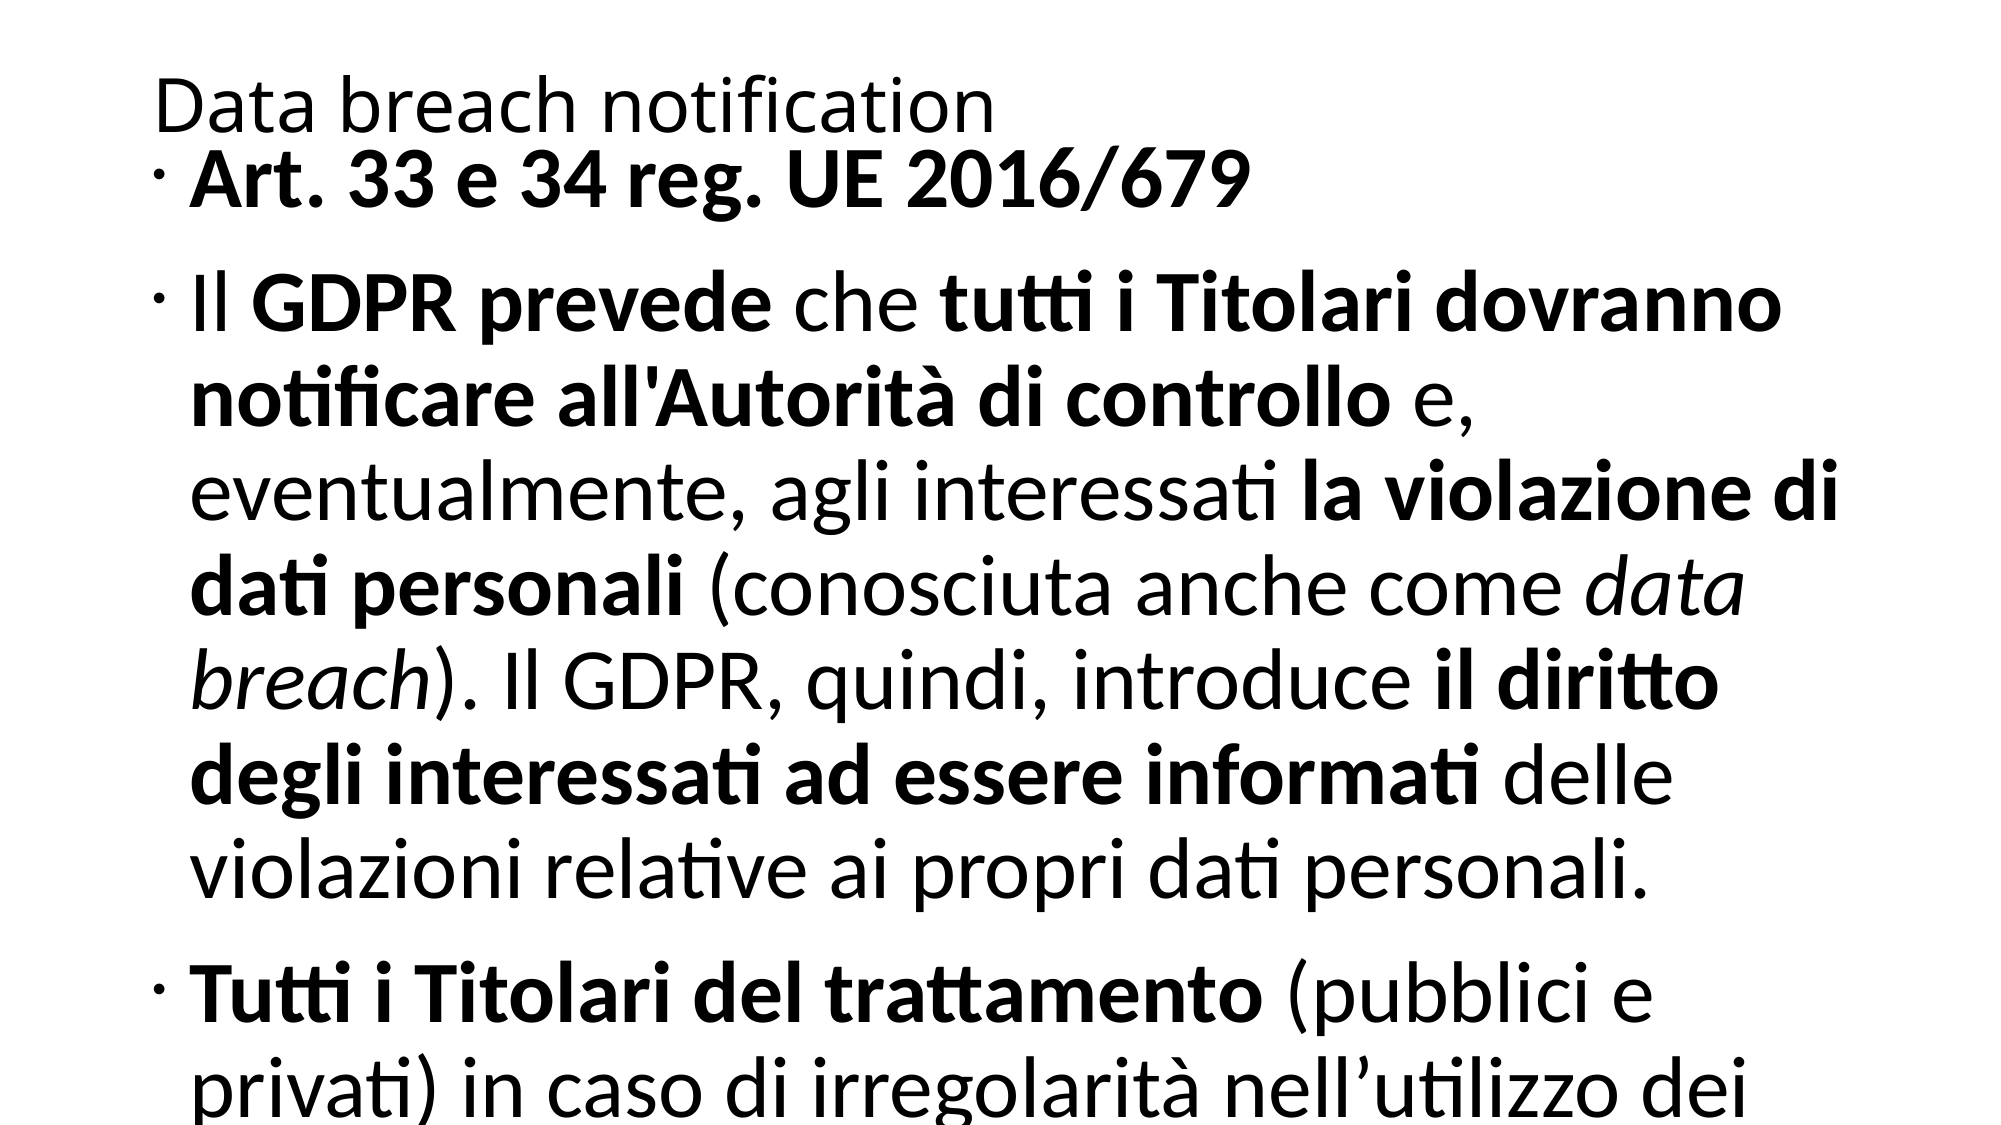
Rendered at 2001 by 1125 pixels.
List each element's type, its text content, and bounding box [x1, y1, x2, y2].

title Data breach notification [137, 59, 1863, 124]
list Art. 33 e 34 reg. UE 2016/679 Il GDPR prevede che tutti i Titolari dovranno notificare all'Autorità di controllo e, eventualmente, agli interessati la violazione di dati personali (conosciuta anche come data breach). Il GDPR, quindi, introduce il diritto degli interessati ad essere informati delle violazioni relative ai propri dati personali. Tutti i Titolari del trattamento (pubblici e privati) in caso di irregolarità nell’utilizzo dei dati personali che detengono, senza ingiustificato ritardo e, ove possibile, entro e non oltre 72 ore dopo esserne venuti a conoscenza, hanno l’obbligo di notificare al Garante e agli interessati la violazione. Se è improbabile che la violazione dei dati personali presenti un rischio per i diritti e le libertà delle persone fisiche, la notifica all'autorità di controllo non è richiesta. L'art. 34 GDPR precisa che l'obbligo di notifica agli interessati grava sul Titolare solo se la violazione dei dati personali è suscettibile di presentare un rischio elevato per i diritti e le libertà delle persone fisiche. Indipendentemente dagli obblighi di notifica suddetti, il Titolare del trattamento deve comunque conservare la documentazione delle violazioni (art. 33, paragrafo 5 GDPR). Il compito di tenere tali registri potrebbe essere affidato al RPD Gli articoli 33 e 34 del GDPR disciplinano rispettivamente l’obbligo in capo al titolare del trattamento di portare a conoscenza il Garante del verificarsi di una violazione di sicurezza, la tipologia della stessa, le misure adottate e le prevedibili conseguenze e (l’art 34) l’obbligo di comunicazione all’interessato del verificarsi di una violazione di sicurezza. Da una lettura coordinata degli articoli 33 e 34 del GDPR è possibile comprendere come la procedura da seguire in caso di violazione si comporrà di due momenti: in primo luogo, subito dopo la venuta a conoscenza della violazione, il titolare adotterà le contromisure e ne darà comunicazione al Garante entro 72 ore. La seconda fase è caratterizzata dalla comunicazione all’interessato dell’avvenuta violazione. [137, 124, 1863, 1125]
